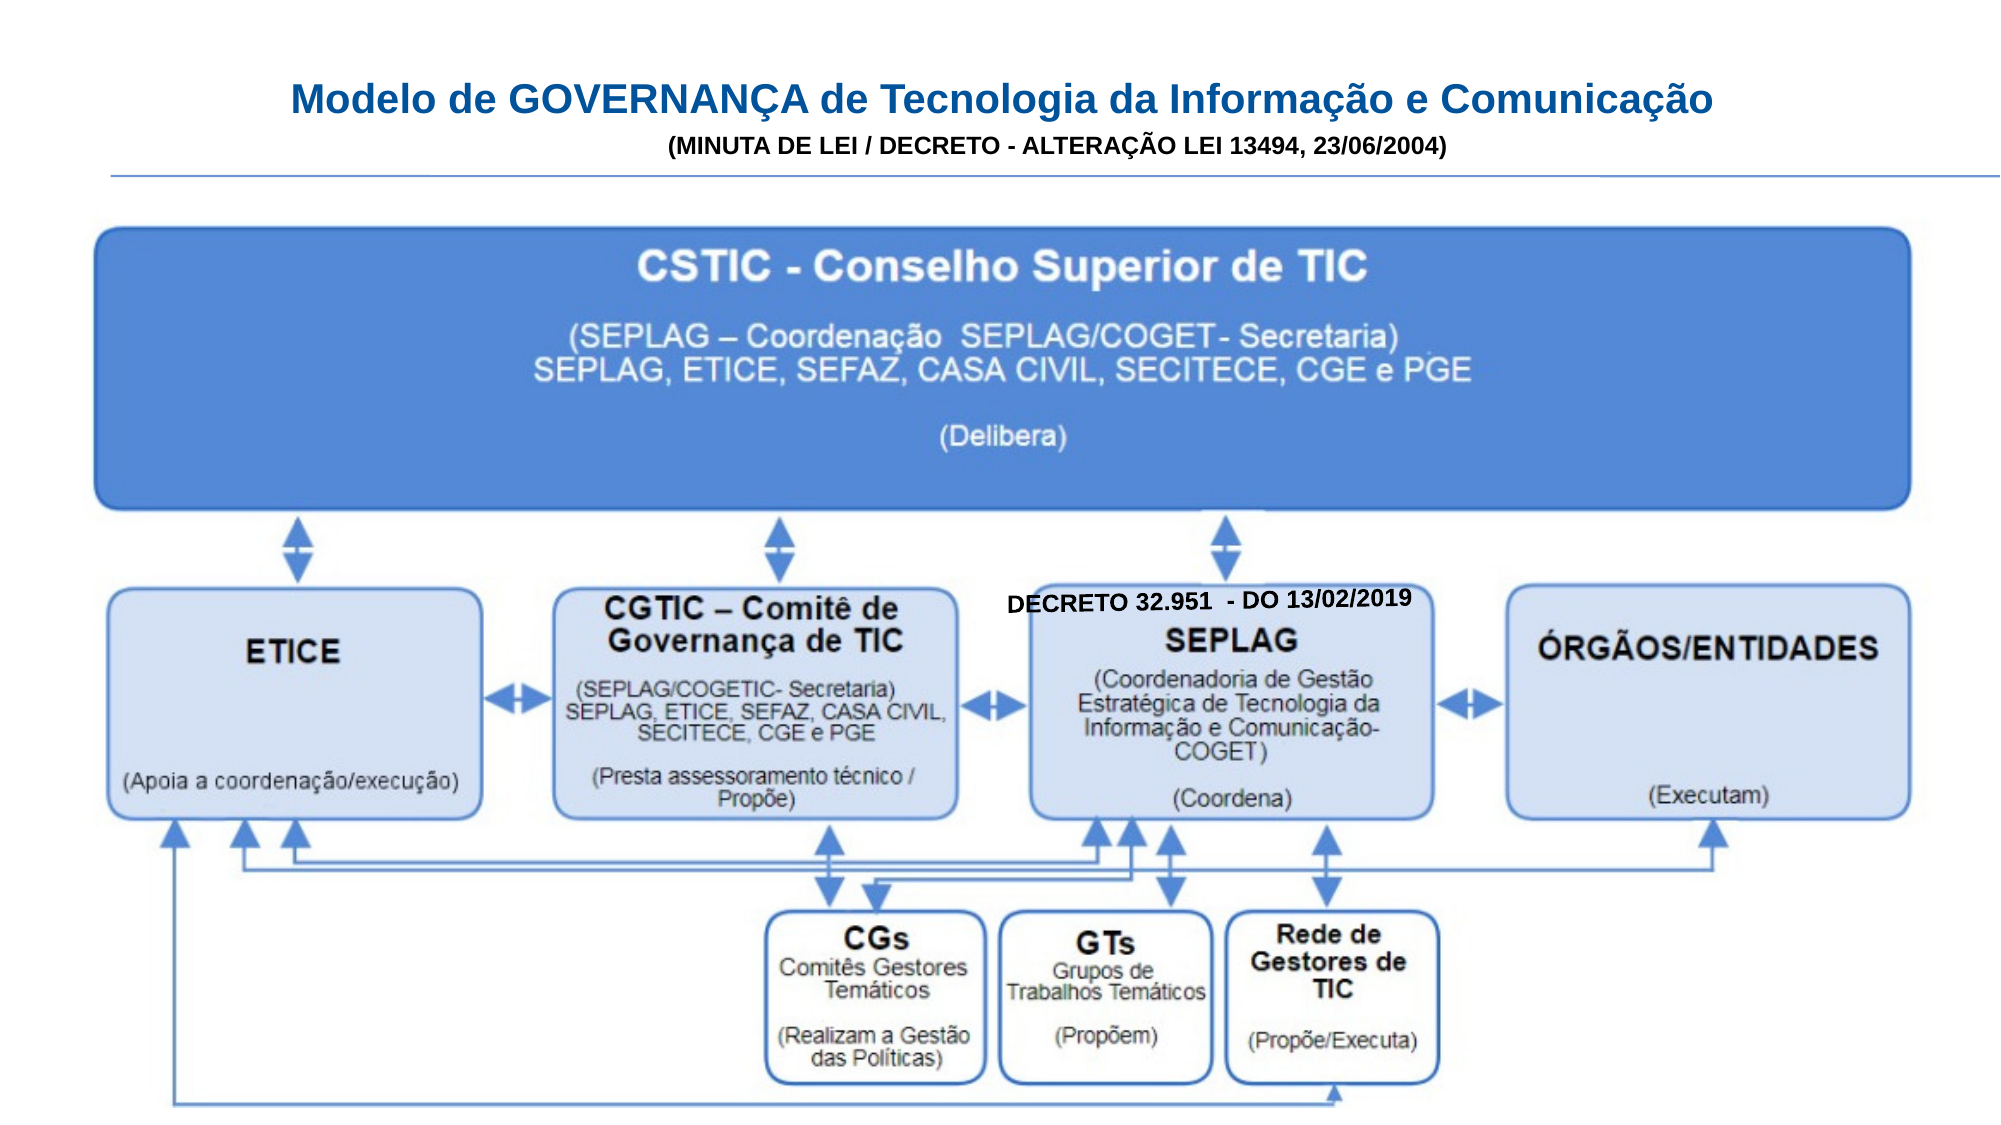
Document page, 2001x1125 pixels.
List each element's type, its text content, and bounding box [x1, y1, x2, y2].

text_box Modelo de GOVERNANÇA de Tecnologia da Informação e Comunicação [118, 78, 1902, 209]
text_box DECRETO 32.951 - DO 13/02/2019 [992, 572, 1480, 658]
text_box (MINUTA DE LEI / DECRETO - ALTERAÇÃO LEI 13494, 23/06/2004) [653, 122, 1548, 200]
picture [70, 209, 1932, 1108]
